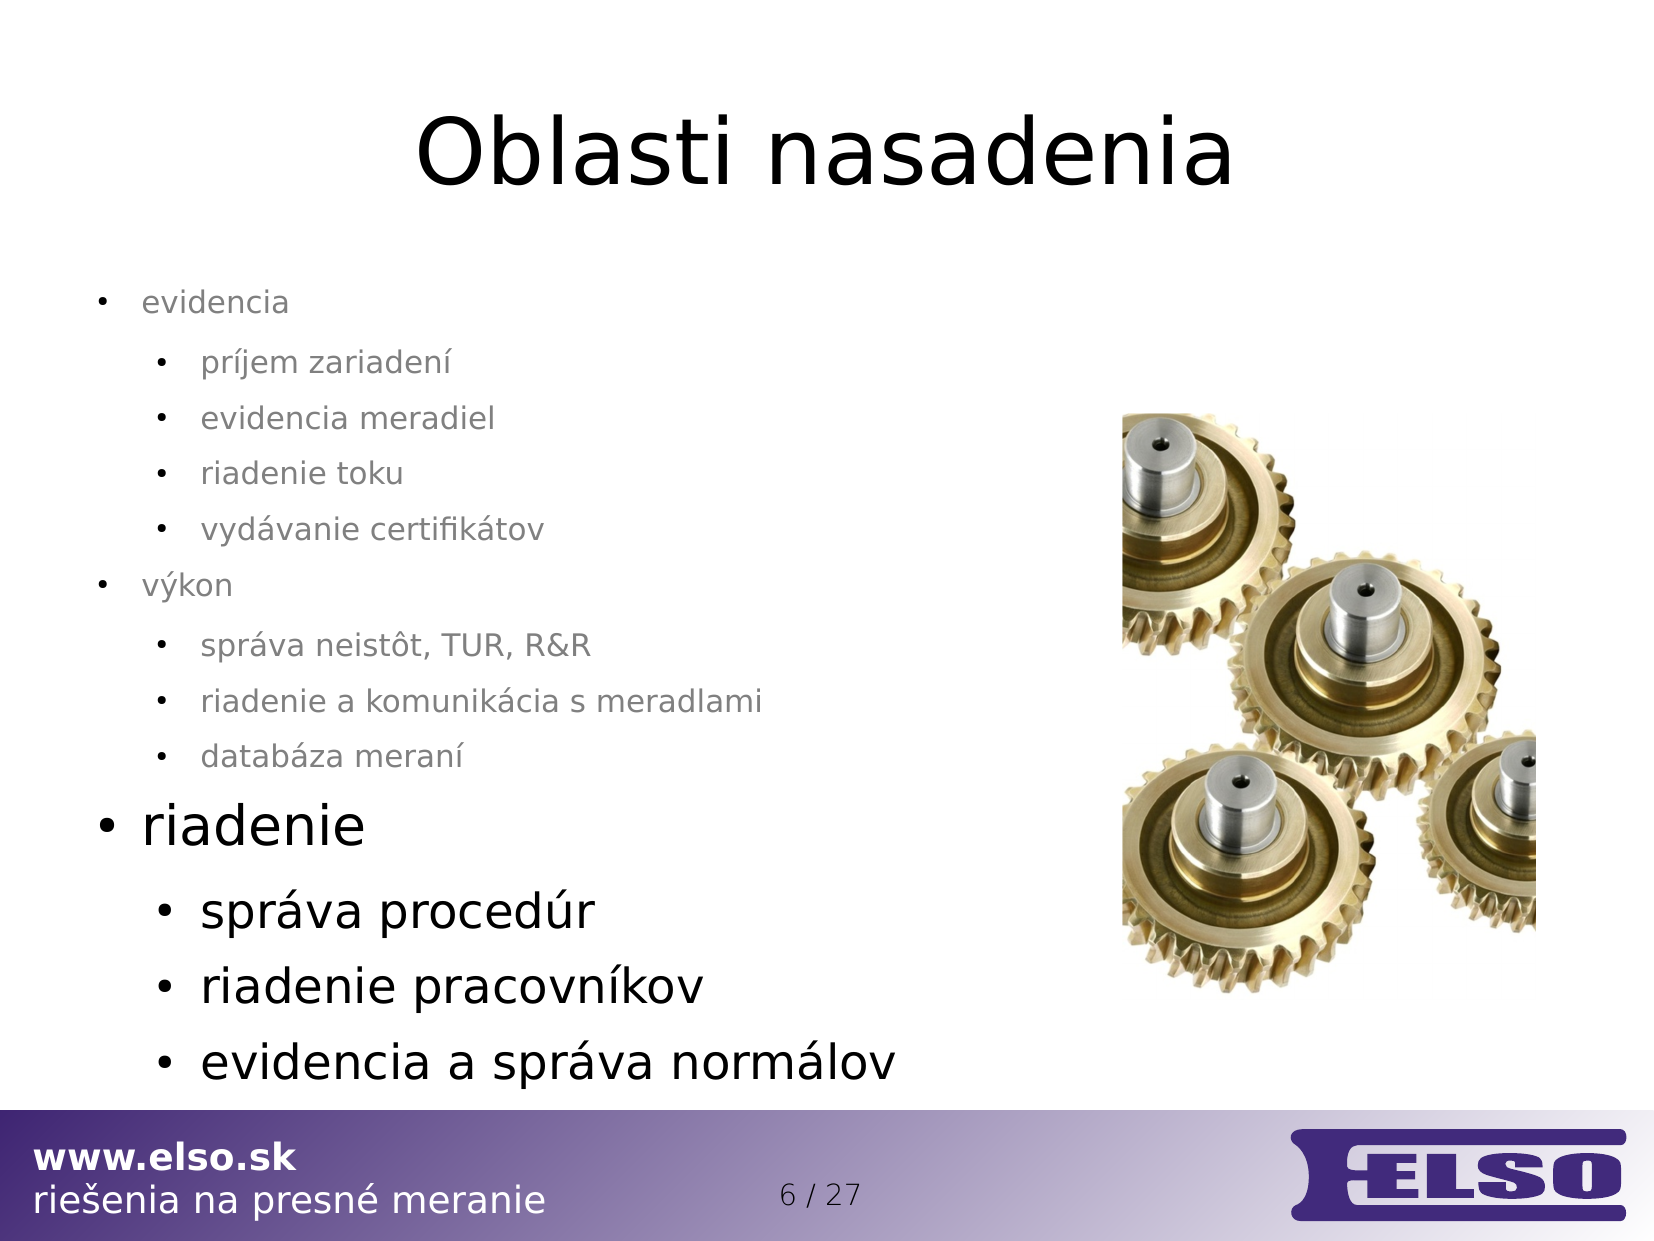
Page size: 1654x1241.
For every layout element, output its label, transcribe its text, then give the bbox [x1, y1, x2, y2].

picture [1122, 413, 1536, 1000]
title Oblasti nasadenia [82, 49, 1571, 257]
list evidencia príjem zariadení evidencia meradiel riadenie toku vydávanie certifikátov výkon správa neistôt, TUR, R&R riadenie a komunikácia s meradlami databáza meraní riadenie správa procedúr riadenie pracovníkov evidencia a správa normálov [82, 284, 957, 1103]
